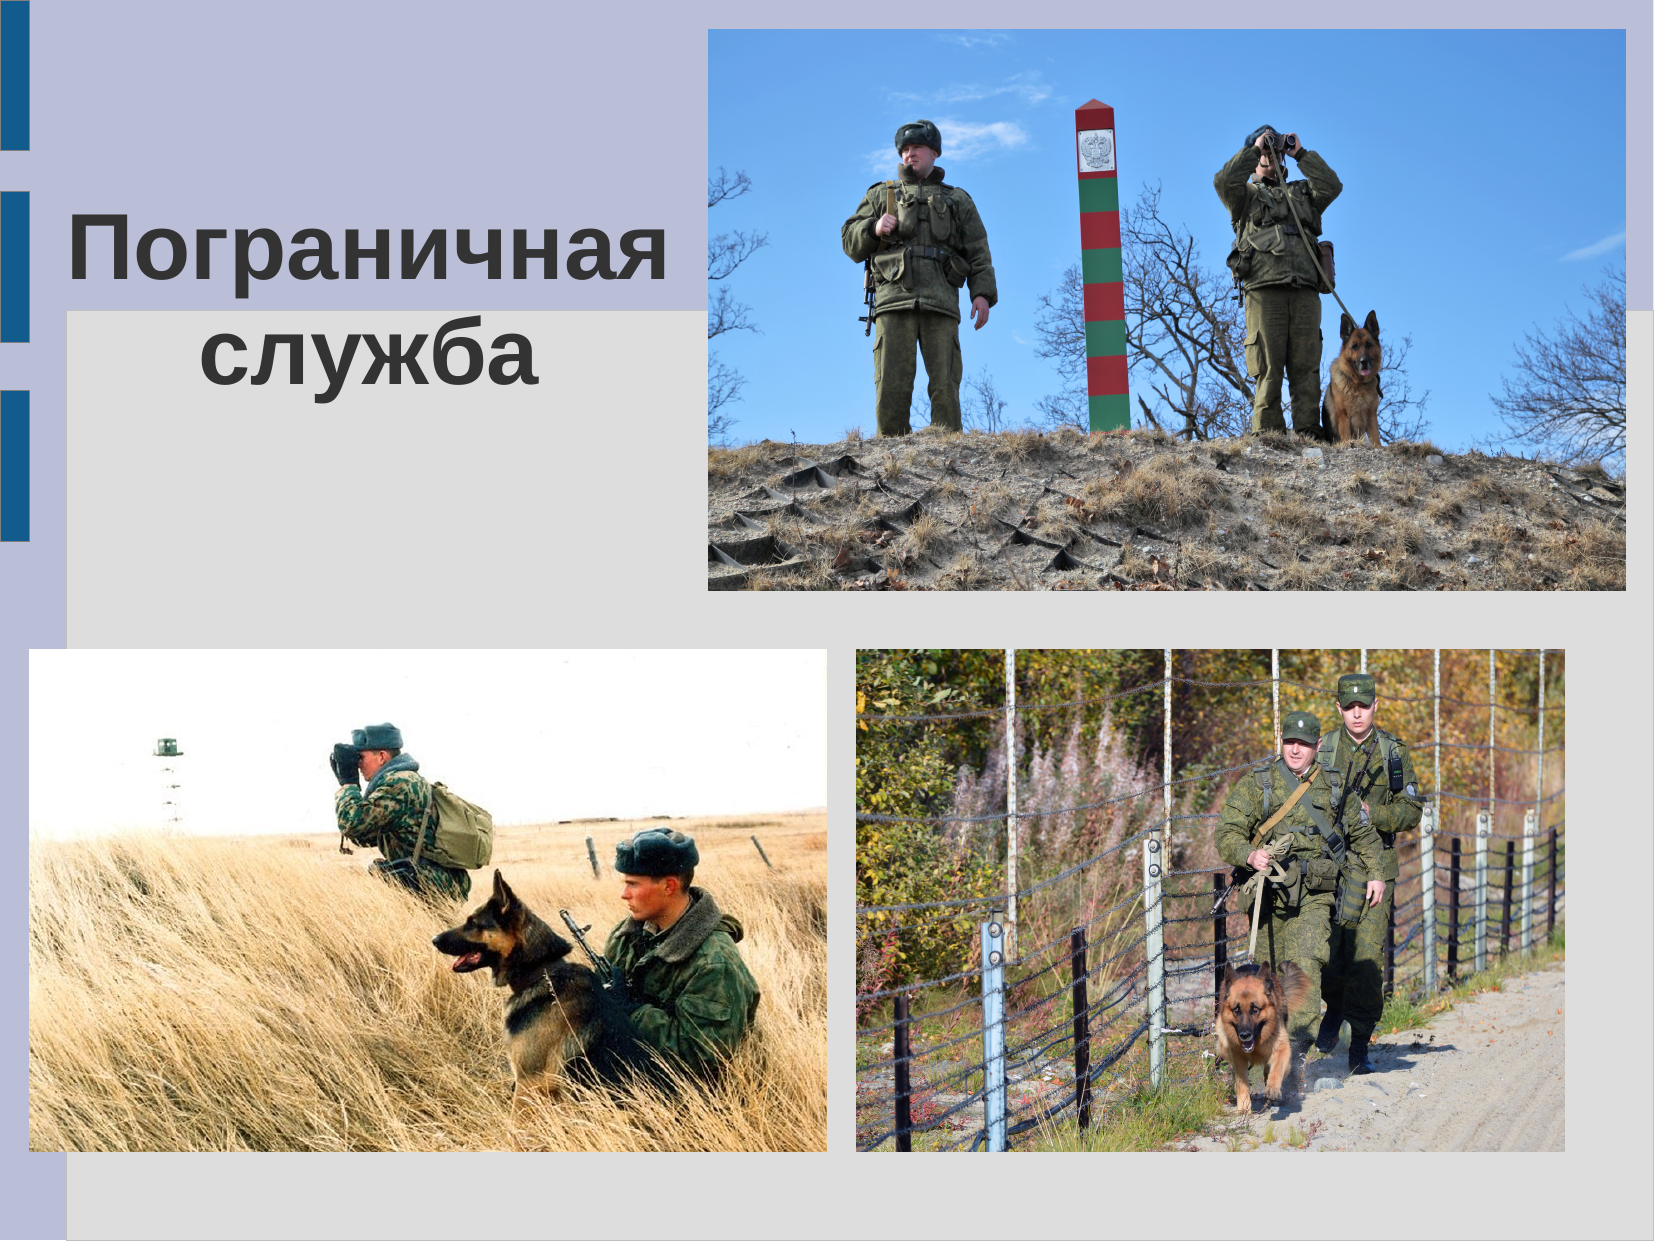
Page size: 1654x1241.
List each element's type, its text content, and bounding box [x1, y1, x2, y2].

picture [856, 649, 1565, 1152]
picture [708, 29, 1626, 591]
picture [29, 649, 827, 1152]
title Пограничная служба [59, 37, 680, 562]
